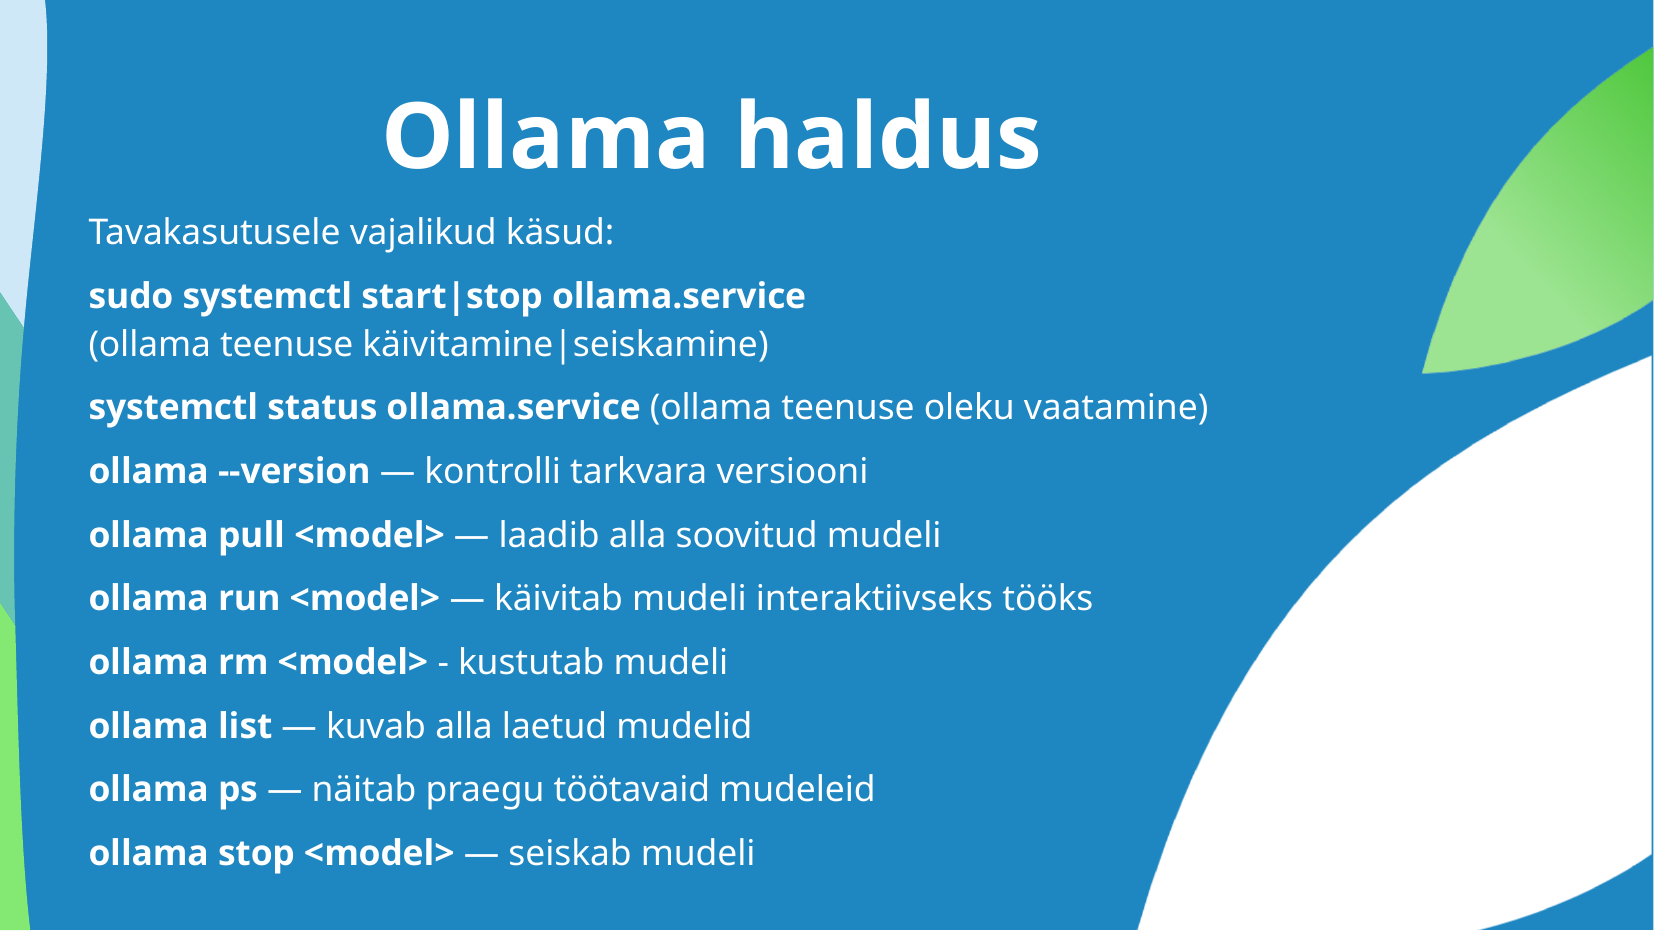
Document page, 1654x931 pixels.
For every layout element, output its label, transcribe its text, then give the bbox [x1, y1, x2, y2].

title Ollama haldus [88, 59, 1335, 206]
picture [1138, 47, 1654, 931]
list Tavakasutusele vajalikud käsud: sudo systemctl start|stop ollama.service (ollama teenuse käivitamine|seiskamine) systemctl status ollama.service (ollama teenuse oleku vaatamine) ollama --version — kontrolli tarkvara versiooni ollama pull <model> — laadib alla soovitud mudeli ollama run <model> — käivitab mudeli interaktiivseks tööks ollama rm <model> - kustutab mudeli ollama list — kuvab alla laetud mudelid ollama ps — näitab praegu töötavaid mudeleid ollama stop <model> — seiskab mudeli [88, 206, 1418, 886]
